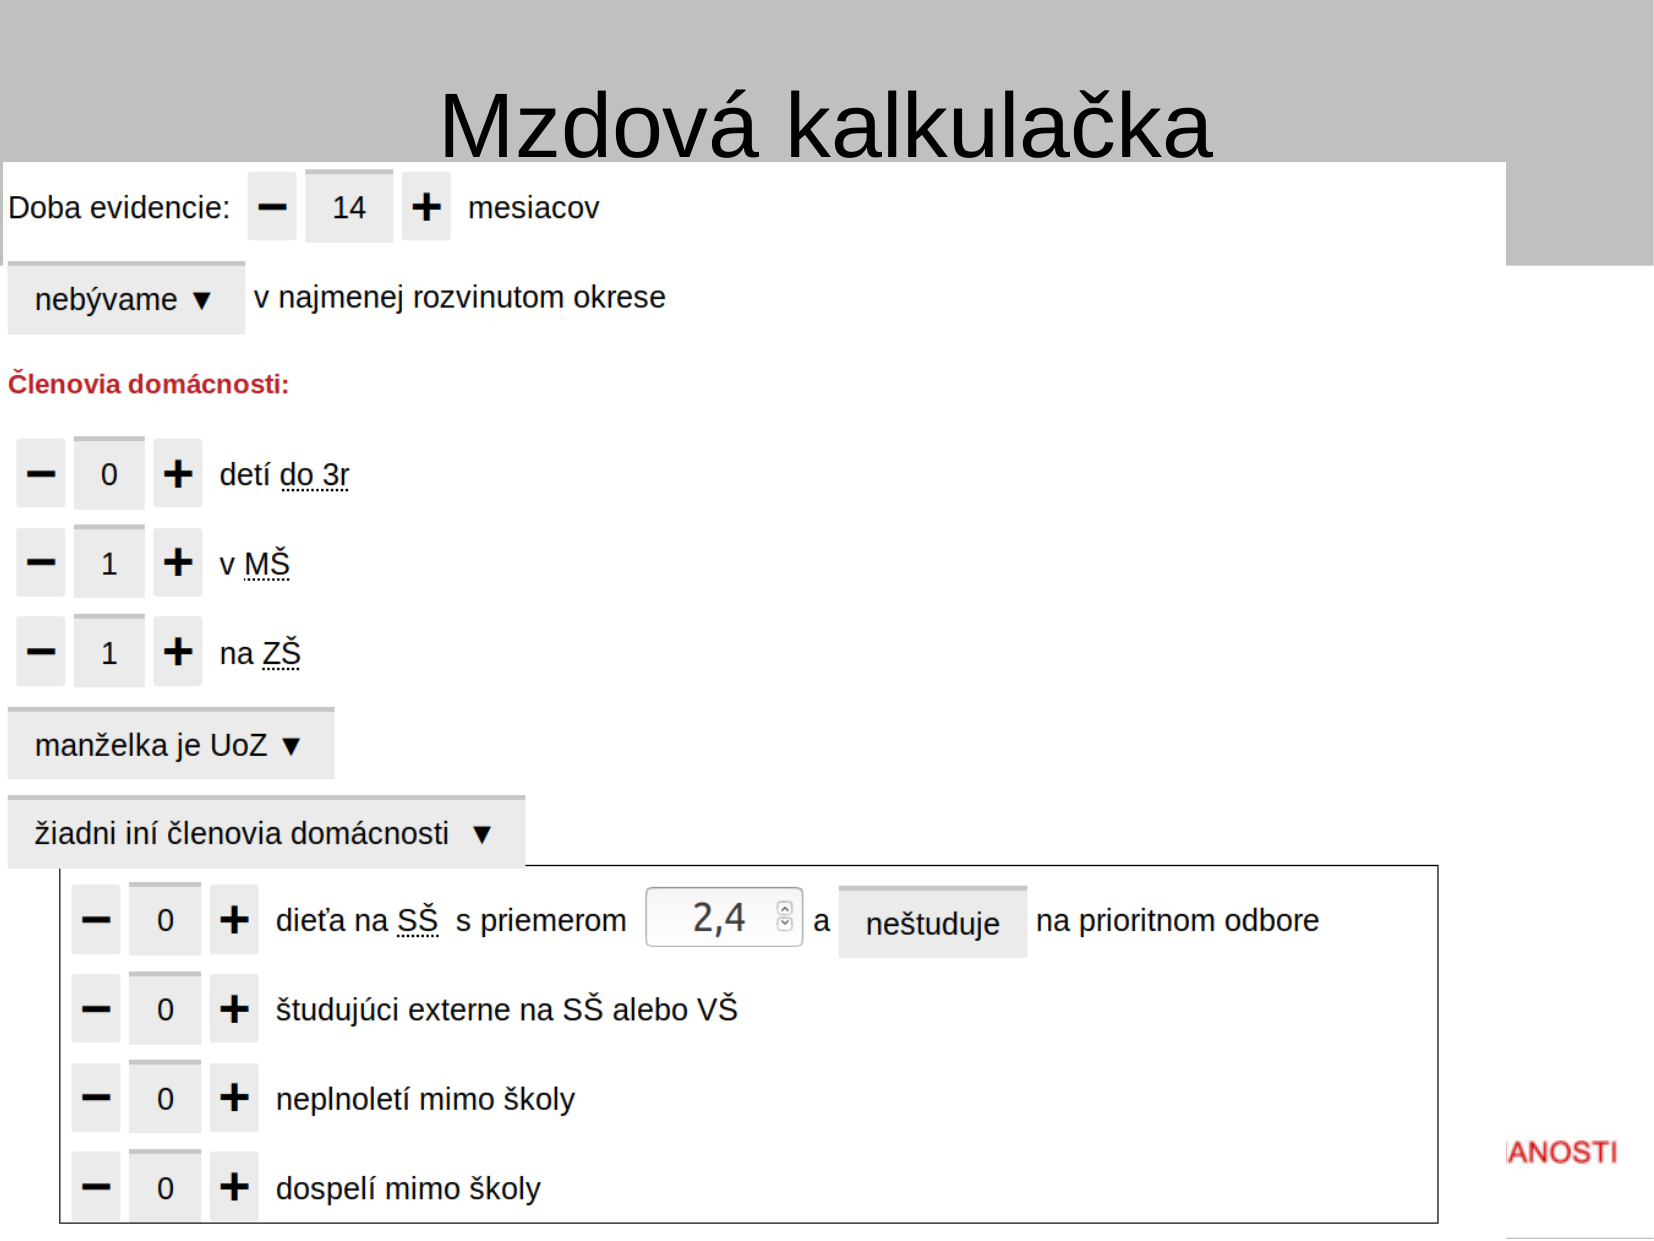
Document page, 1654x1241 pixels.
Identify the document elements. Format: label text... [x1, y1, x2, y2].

title Mzdová kalkulačka [88, 29, 1565, 237]
picture [3, 162, 1654, 1241]
